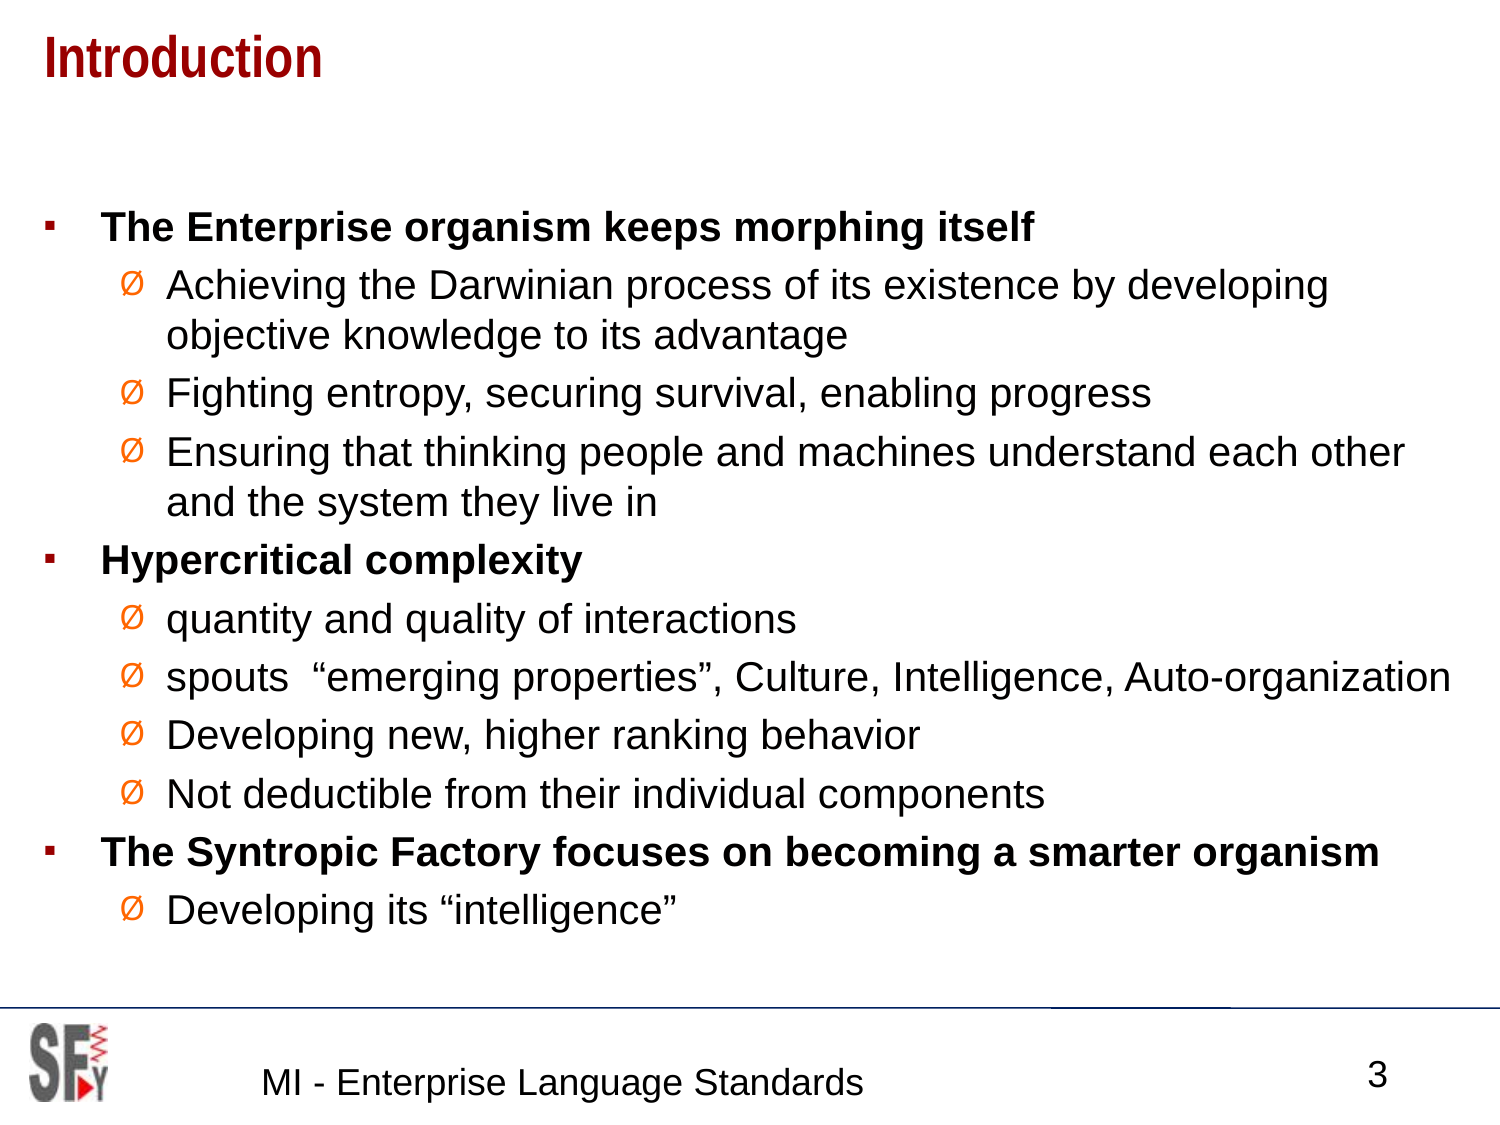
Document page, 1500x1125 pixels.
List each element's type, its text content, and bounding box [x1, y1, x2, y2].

footer MI - Enterprise Language Standards [246, 1042, 1266, 1103]
slide_number <numéro> [1352, 1034, 1490, 1103]
list The Enterprise organism keeps morphing itself Achieving the Darwinian process of its existence by developing objective knowledge to its advantage Fighting entropy, securing survival, enabling progress Ensuring that thinking people and machines understand each other and the system they live in Hypercritical complexity quantity and quality of interactions spouts “emerging properties”, Culture, Intelligence, Auto-organization Developing new, higher ranking behavior Not deductible from their individual components The Syntropic Factory focuses on becoming a smarter organism Developing its “intelligence” [29, 184, 1471, 988]
title Introduction [29, 12, 1471, 184]
picture [29, 1023, 108, 1102]
